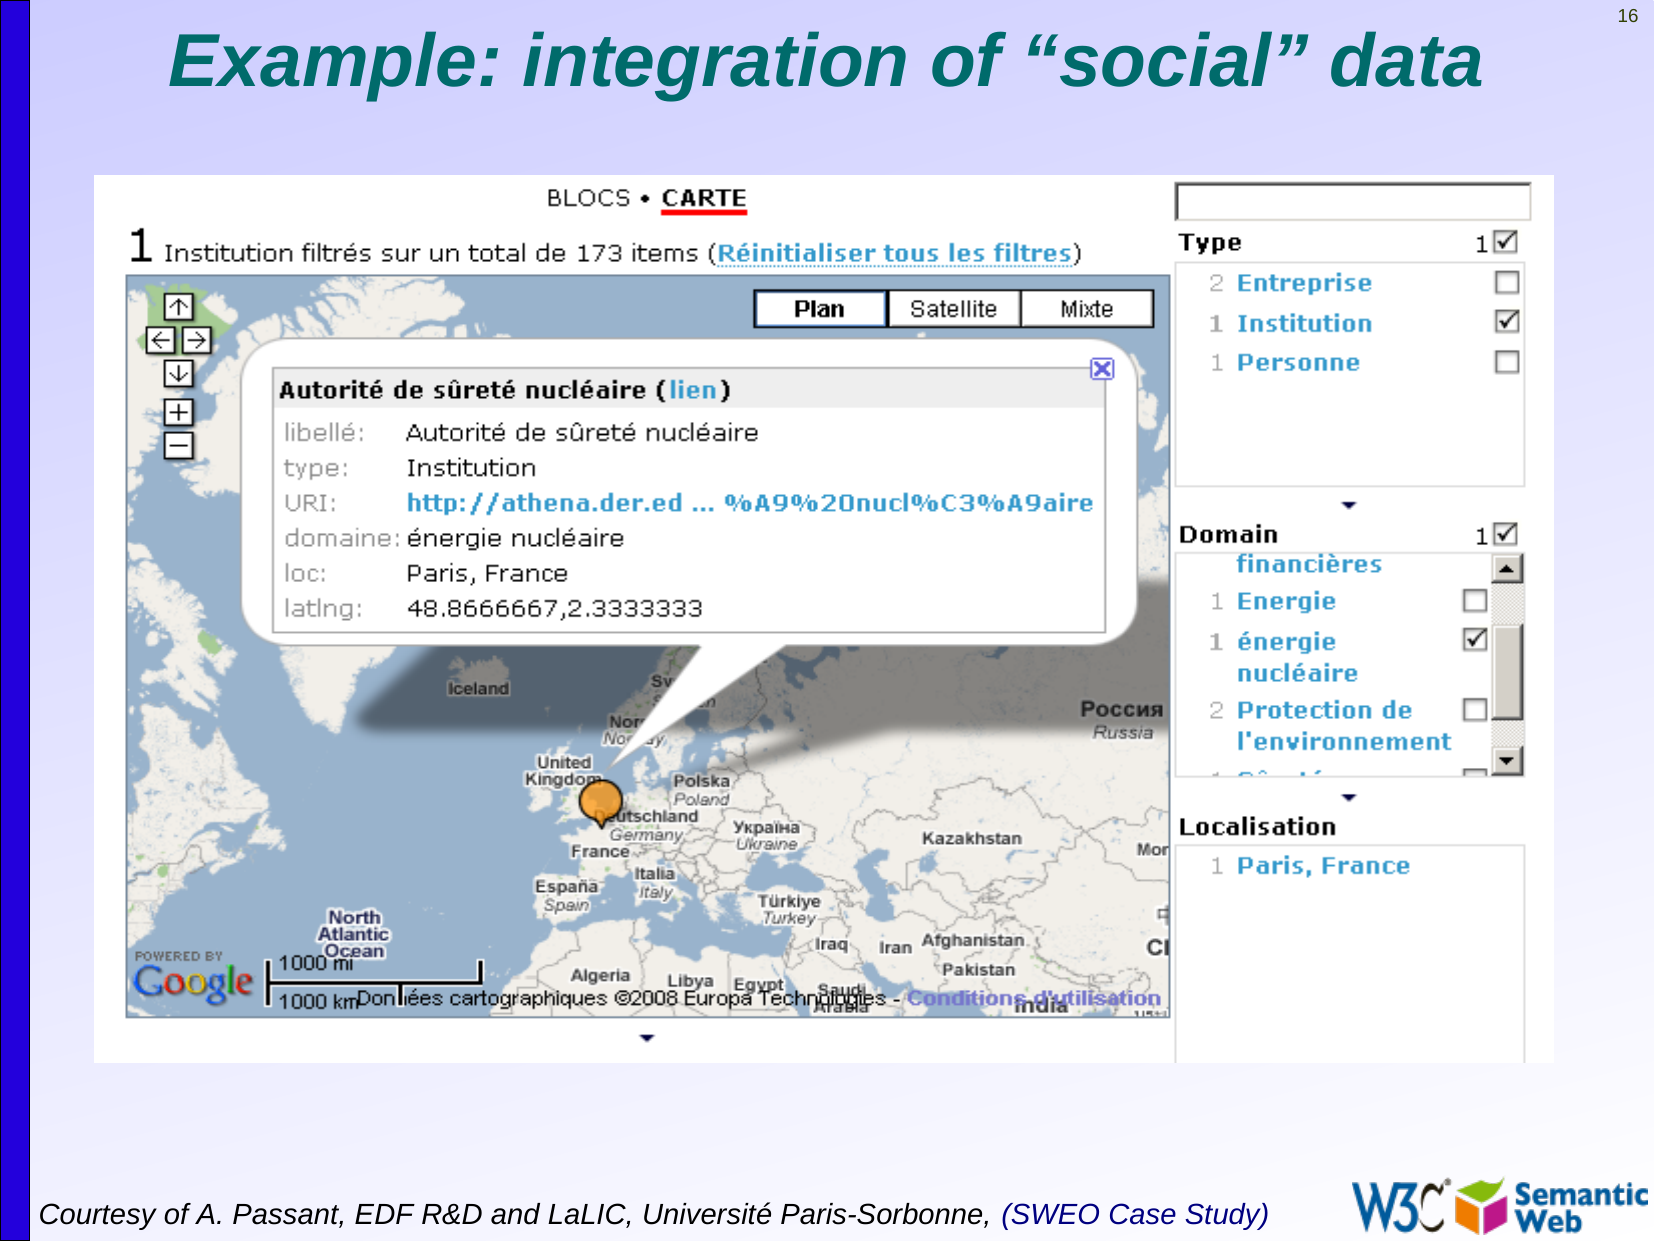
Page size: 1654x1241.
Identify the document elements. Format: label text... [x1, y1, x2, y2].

picture [1352, 1175, 1648, 1235]
title Example: integration of “social” data [0, 7, 1654, 111]
text_box Courtesy of A. Passant, EDF R&D and LaLIC, Université Paris-Sorbonne, (SWEO Case Study) [23, 1192, 1556, 1241]
picture [94, 175, 1554, 1063]
